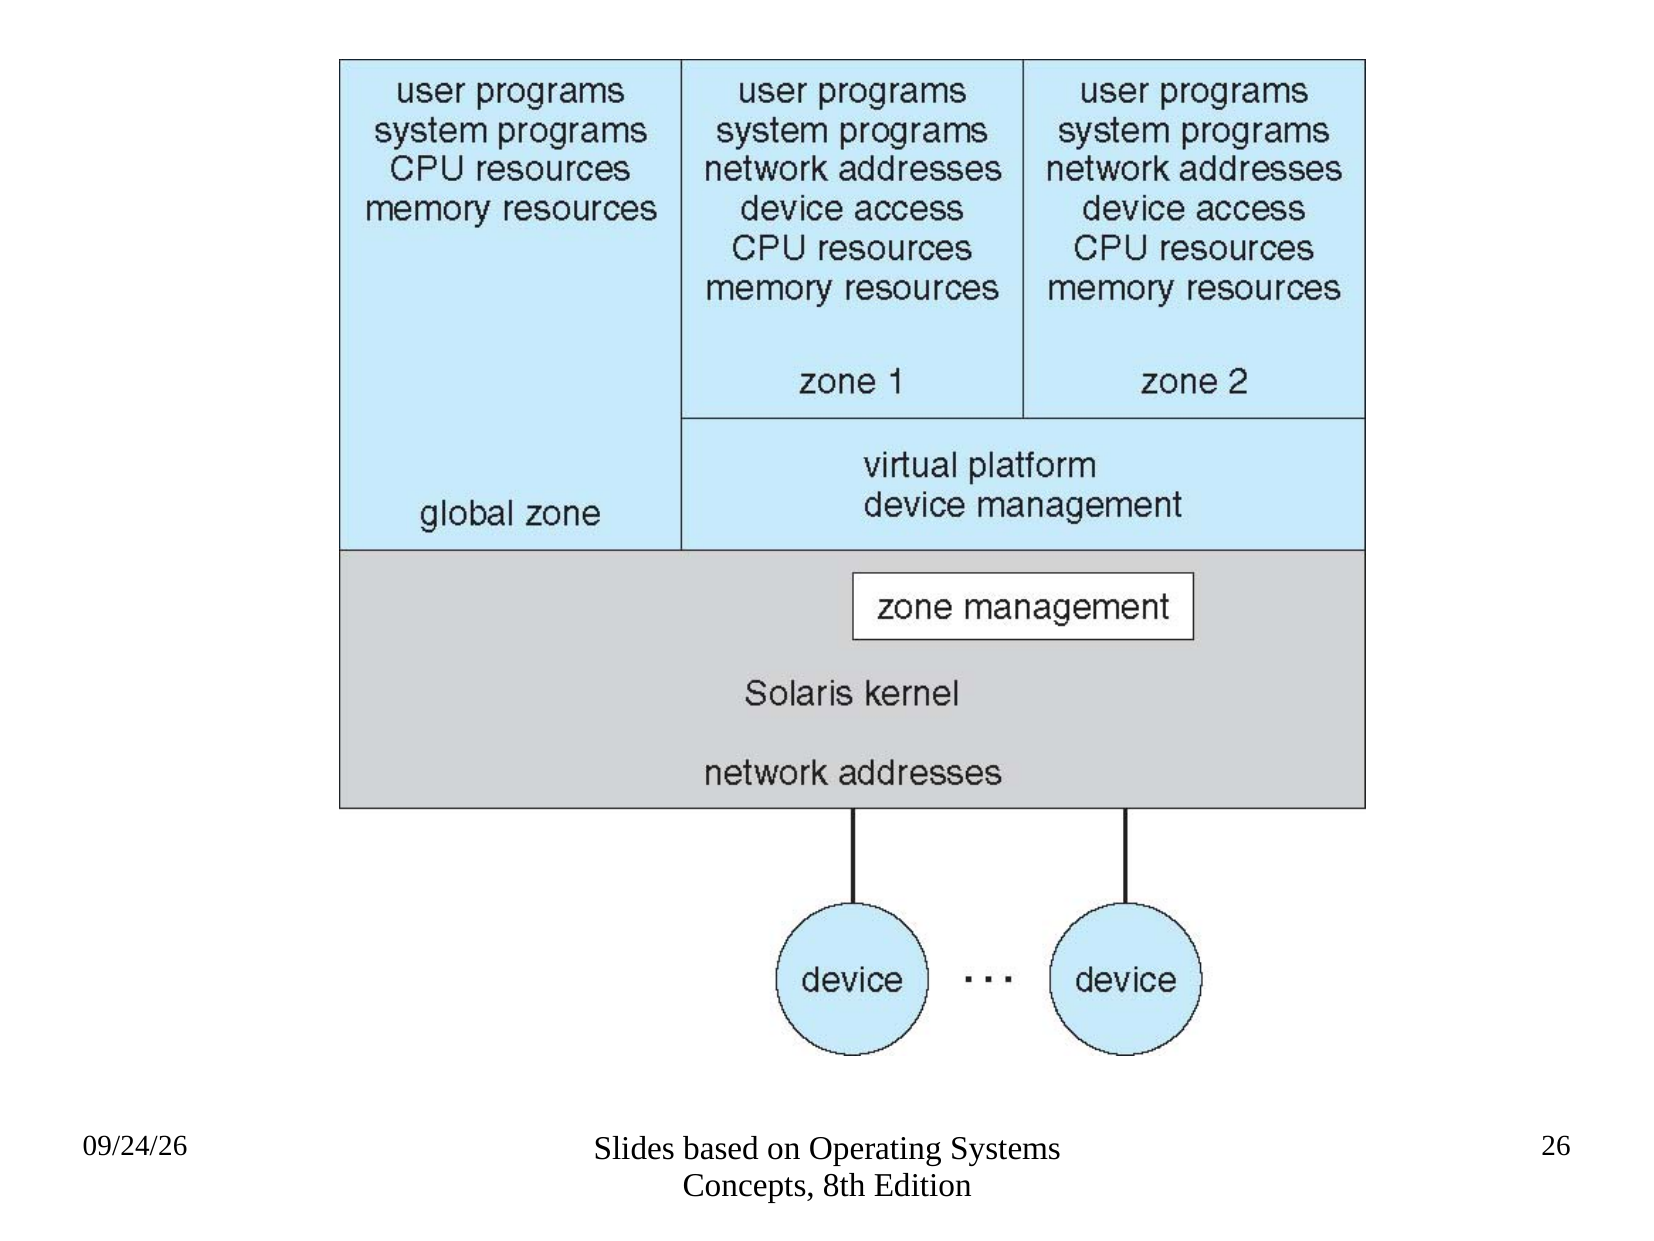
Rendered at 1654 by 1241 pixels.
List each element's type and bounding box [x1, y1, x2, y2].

picture [339, 59, 1366, 1056]
